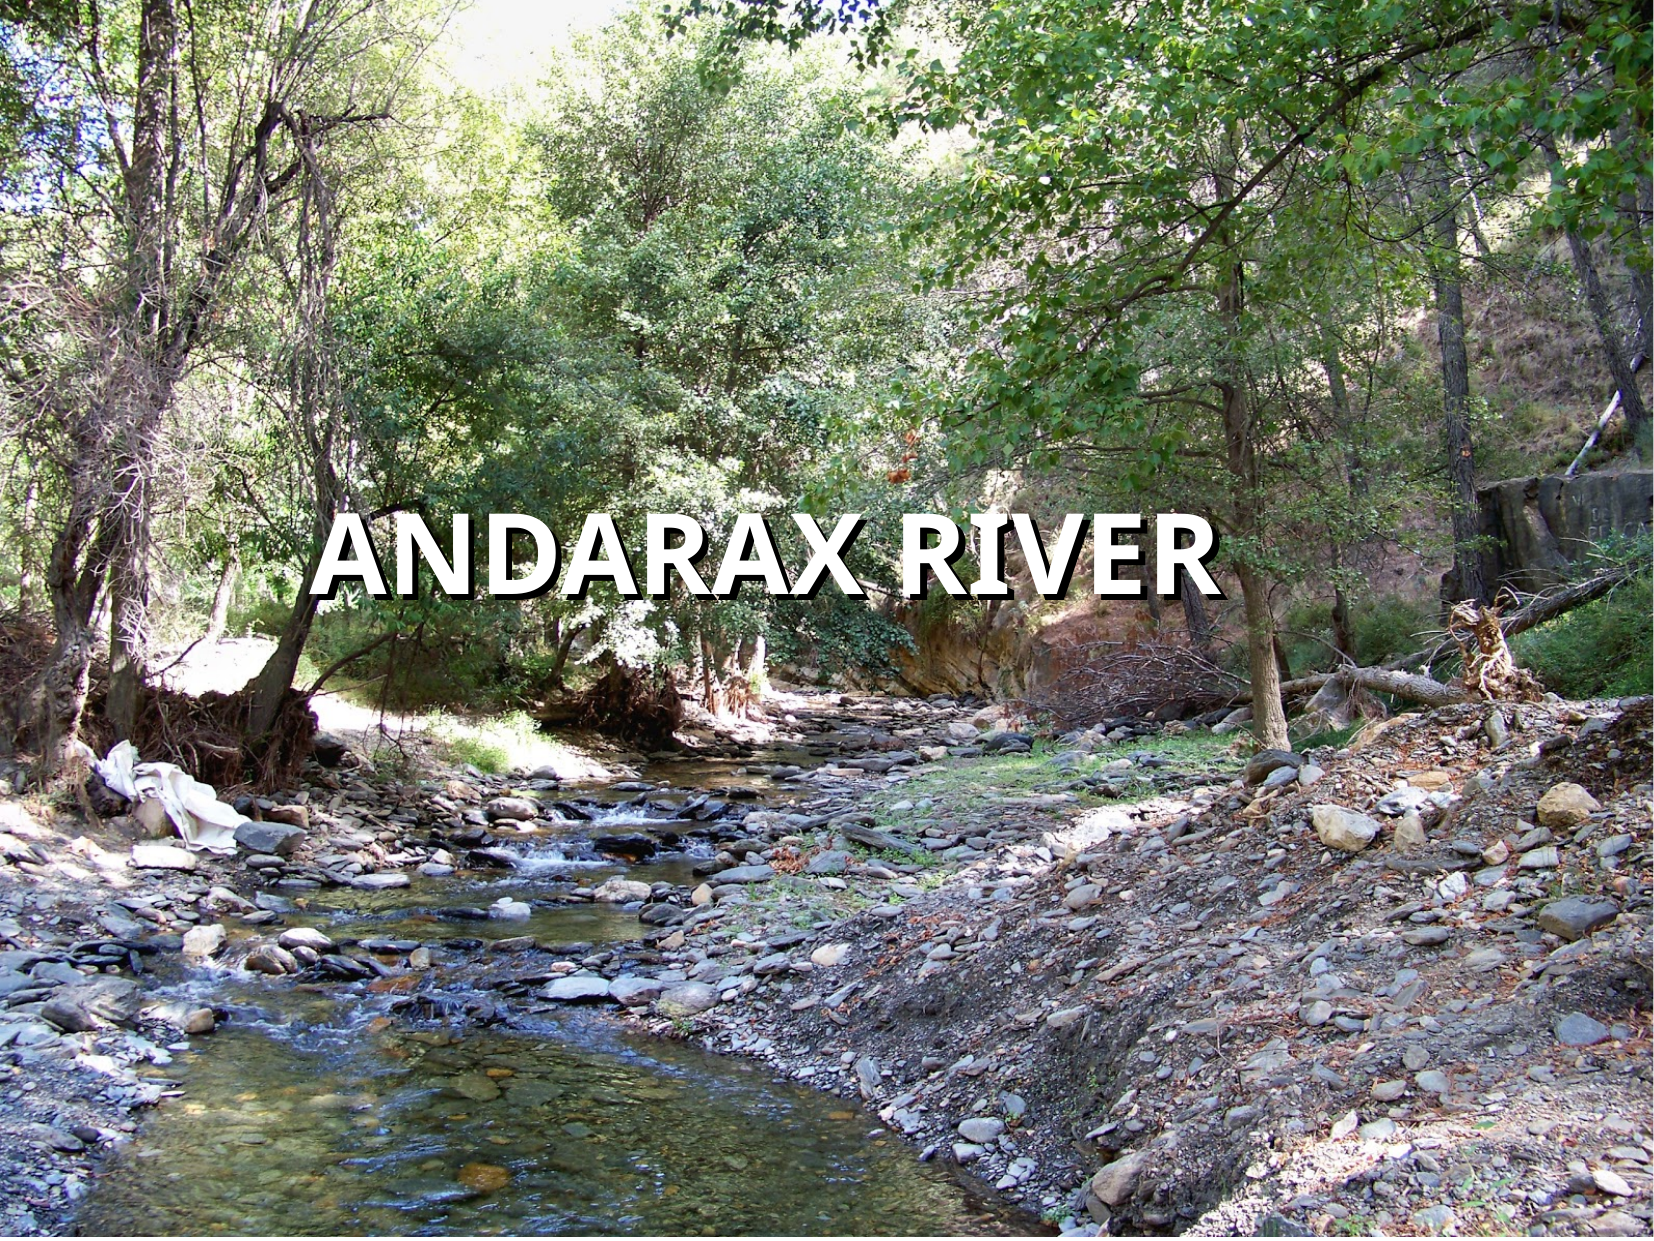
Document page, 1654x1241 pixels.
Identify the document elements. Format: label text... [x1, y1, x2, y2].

text_box ANDARAX RIVER [295, 467, 1506, 680]
picture [0, 0, 1654, 1237]
